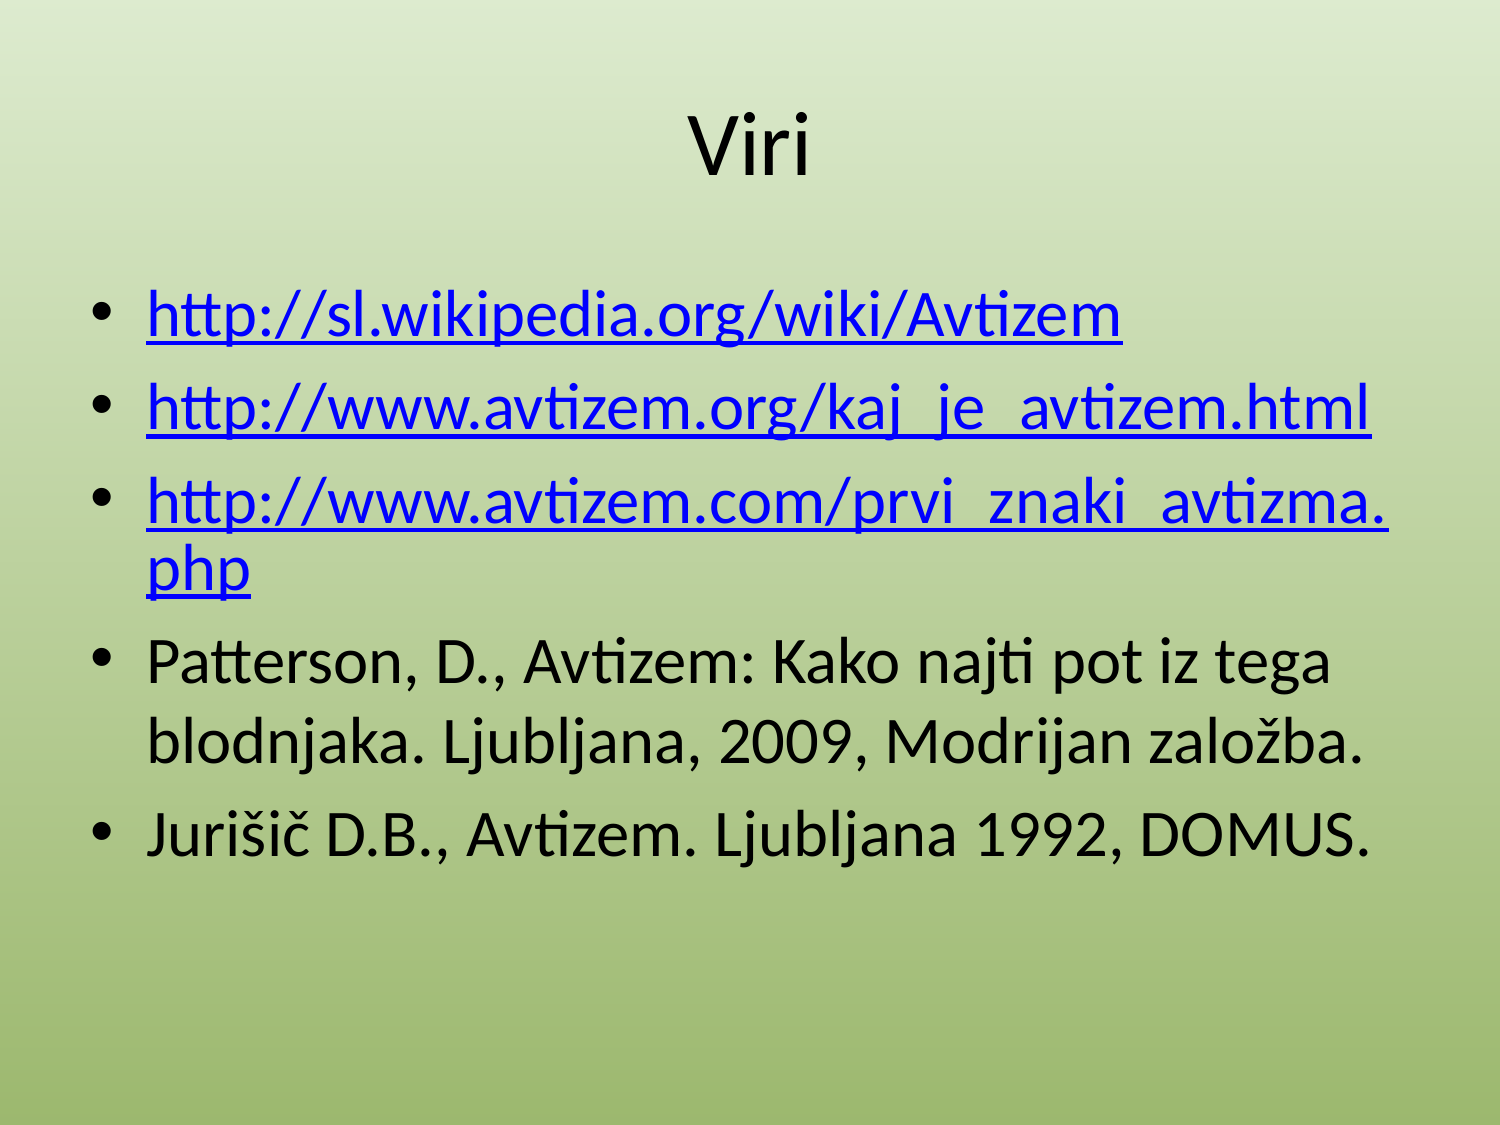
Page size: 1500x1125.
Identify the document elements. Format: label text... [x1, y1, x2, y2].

list http://sl.wikipedia.org/wiki/Avtizem http://www.avtizem.org/kaj_je_avtizem.html http://www.avtizem.com/prvi_znaki_avtizma.php Patterson, D., Avtizem: Kako najti pot iz tega blodnjaka. Ljubljana, 2009, Modrijan založba. Jurišič D.B., Avtizem. Ljubljana 1992, DOMUS. [75, 262, 1425, 1005]
title Viri [75, 45, 1425, 233]
